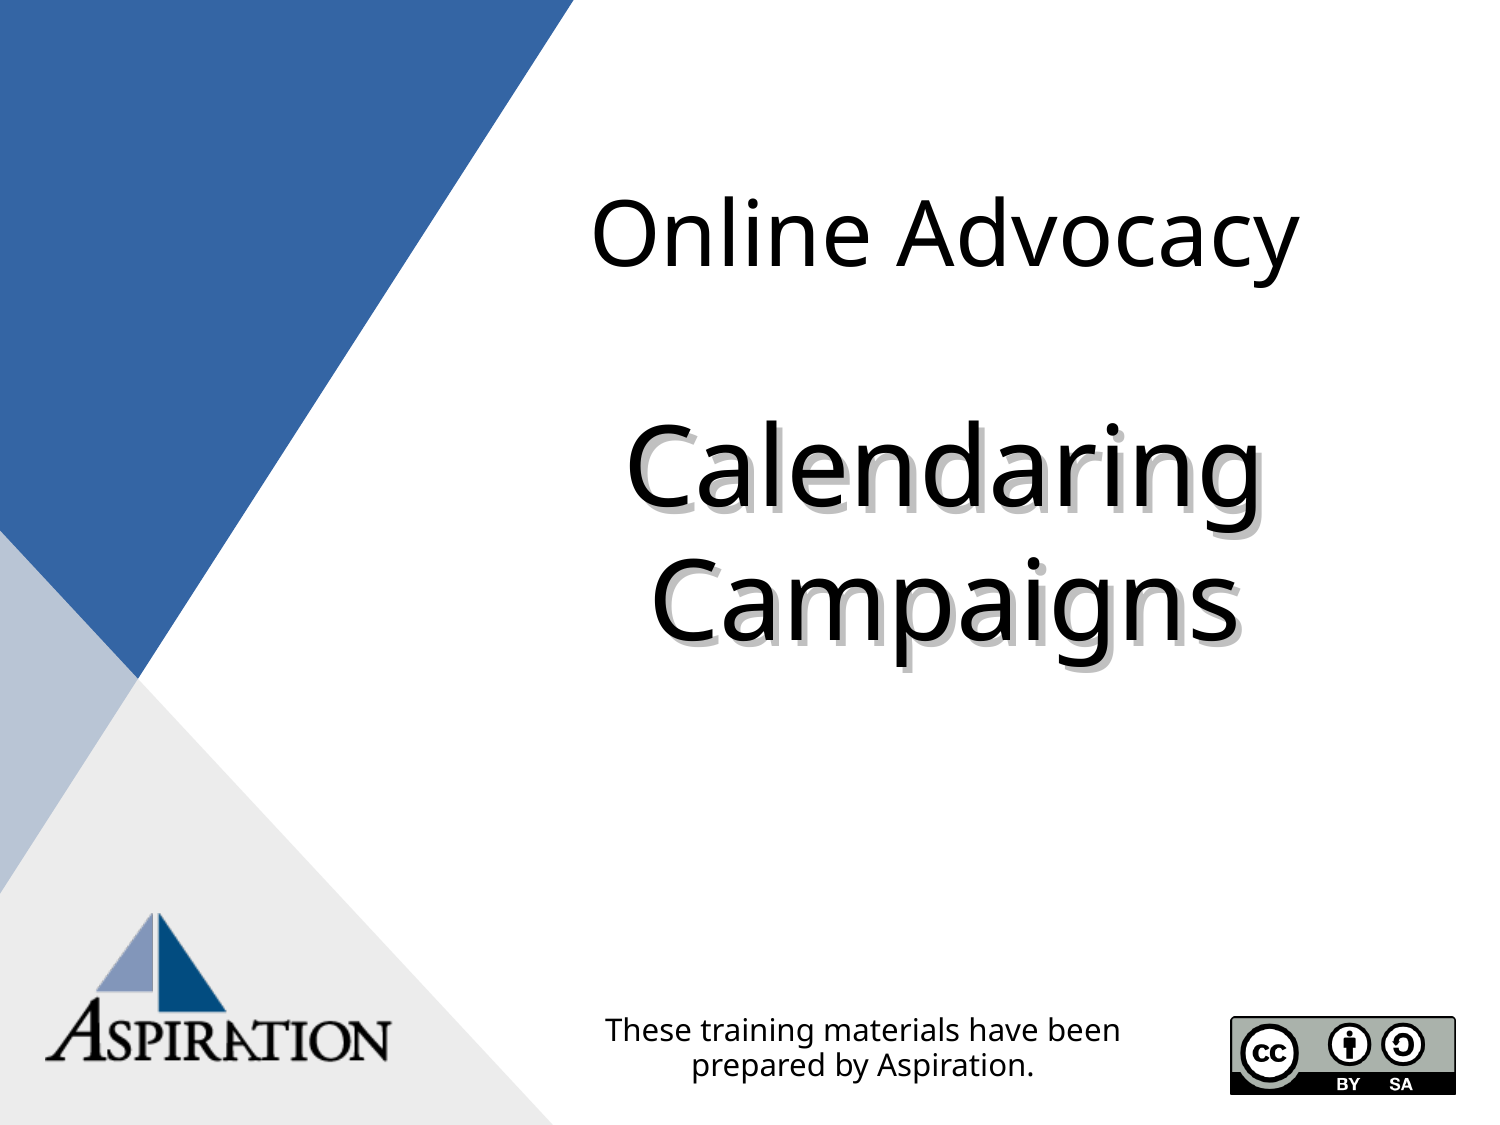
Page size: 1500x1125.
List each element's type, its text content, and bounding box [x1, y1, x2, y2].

title Online Advocacy [465, 139, 1425, 327]
text_box These training materials have been prepared by Aspiration. [497, 1005, 1173, 1092]
list Calendaring Campaigns [465, 398, 1425, 1053]
picture [45, 913, 394, 1081]
picture [1230, 1016, 1456, 1096]
